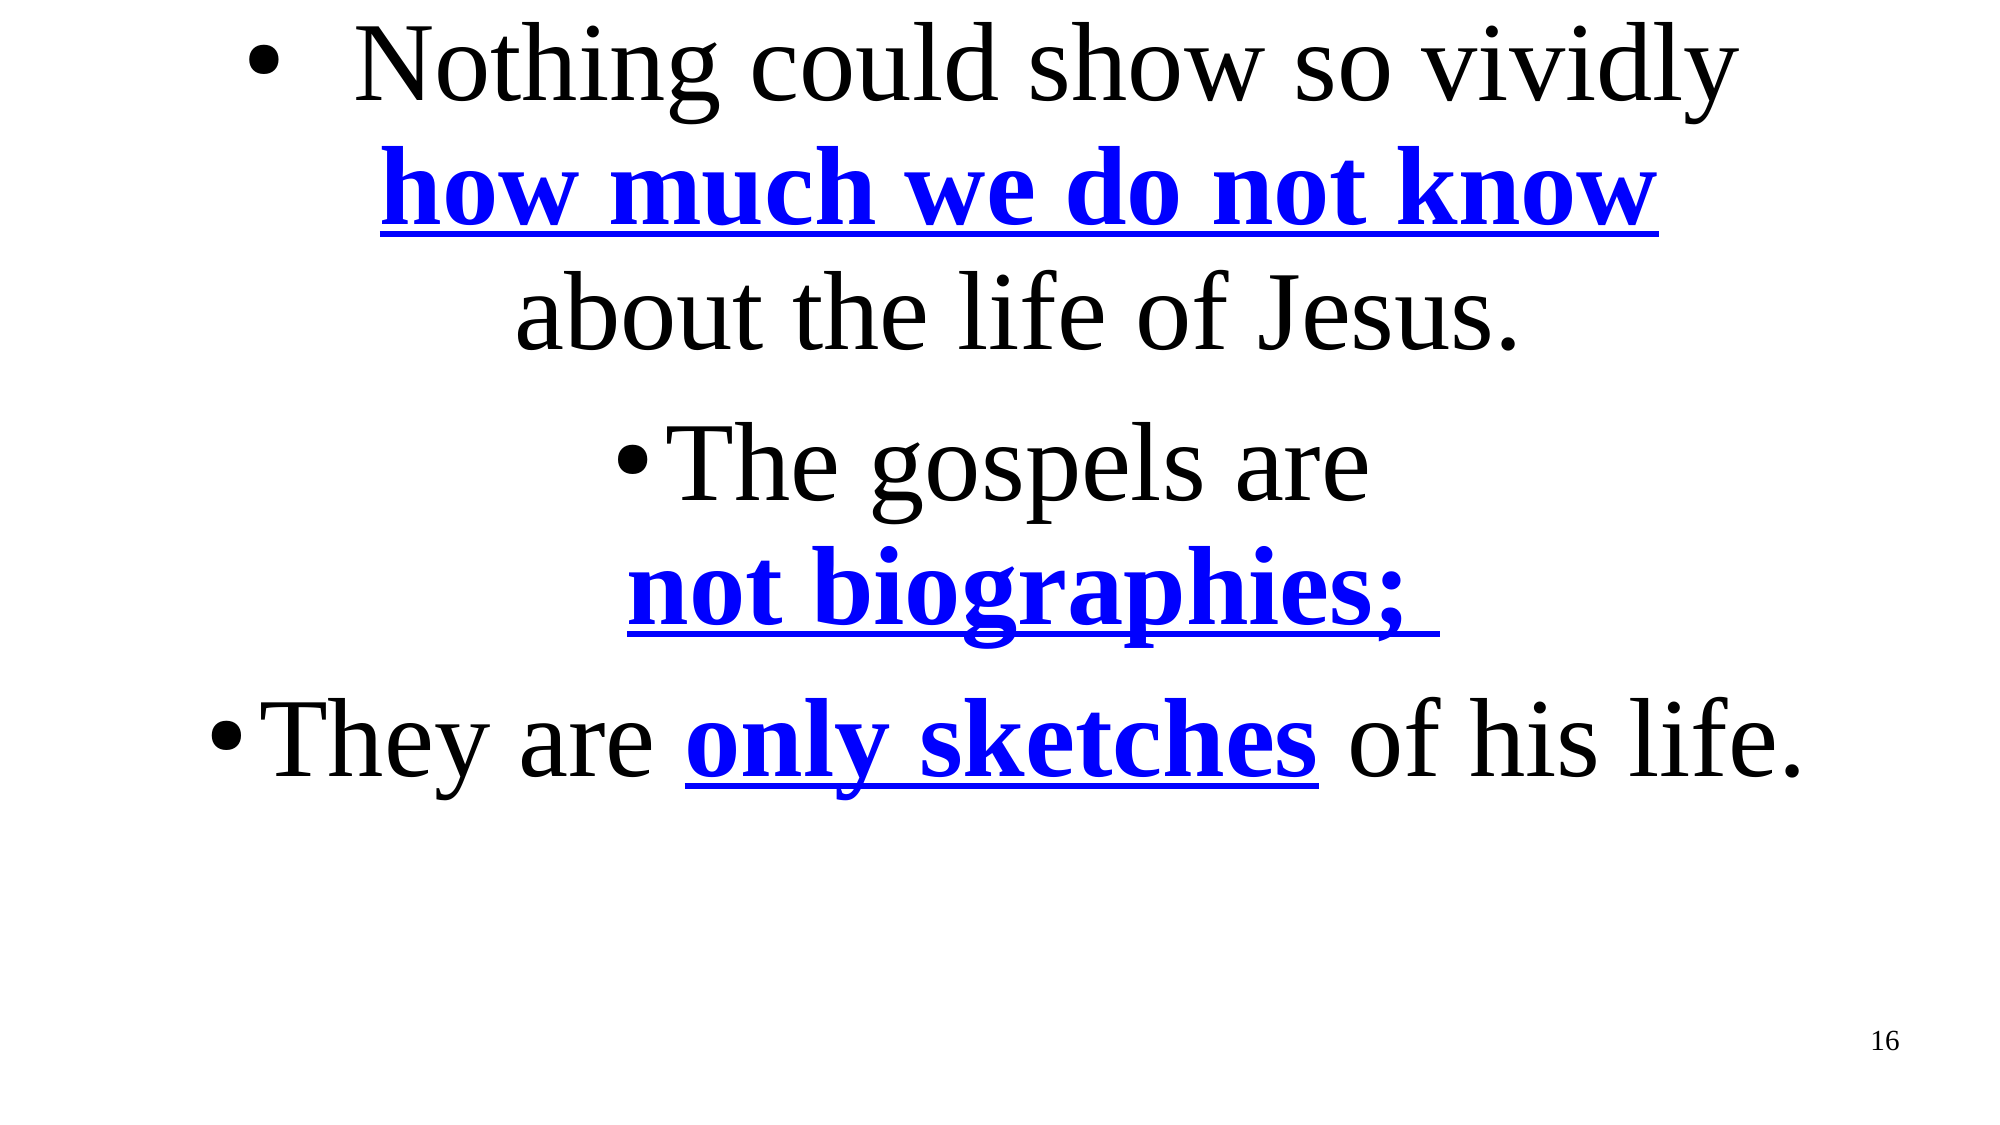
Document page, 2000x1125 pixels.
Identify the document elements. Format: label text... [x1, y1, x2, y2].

list Nothing could show so vividly how much we do not know about the life of Jesus. The gospels are not biographies; They are only sketches of his life. [0, 0, 1996, 1123]
